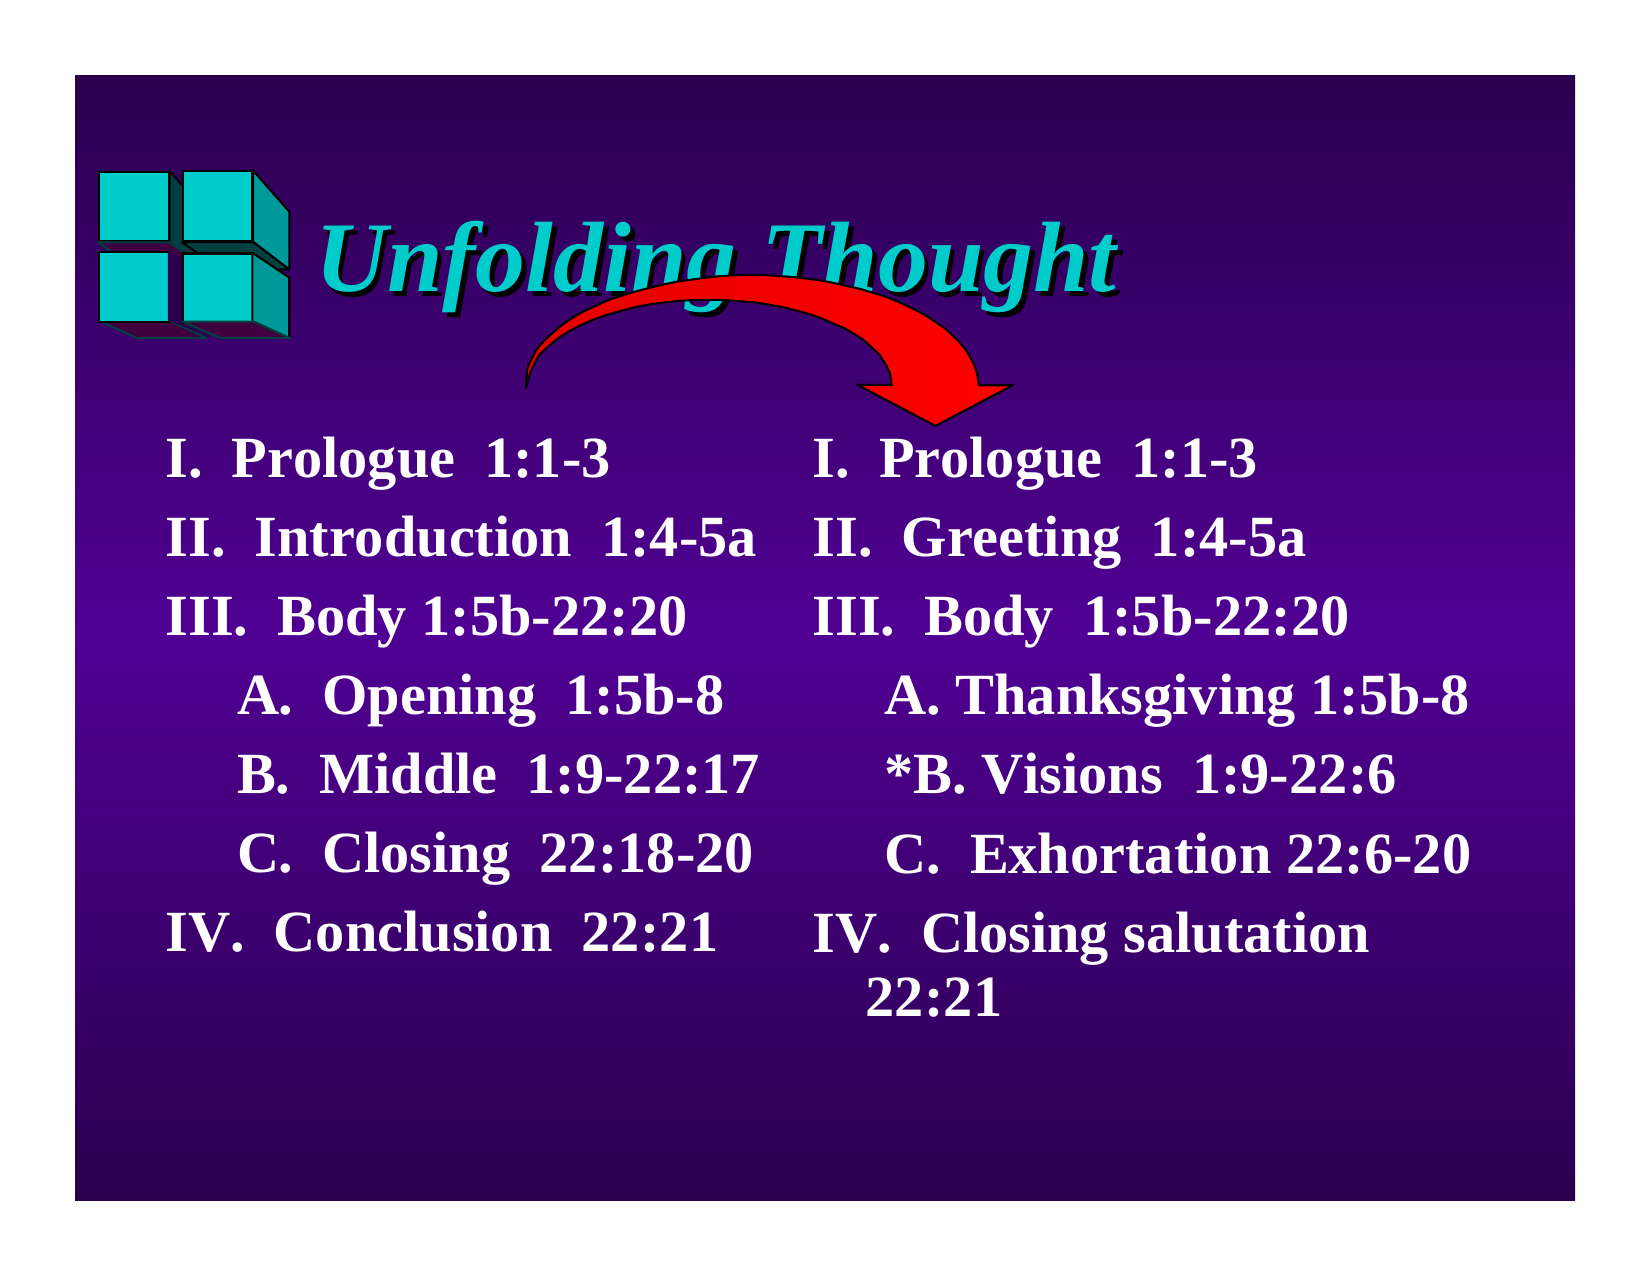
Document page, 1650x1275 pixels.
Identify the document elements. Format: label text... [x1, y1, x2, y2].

title Unfolding Thought [299, 153, 1463, 363]
title Unfolding Thought [536, 300, 884, 363]
list I. Prologue 1:1-3 II. Greeting 1:4-5a III. Body 1:5b-22:20 A. Thanksgiving 1:5b-8 *B. Visions 1:9-22:6 C. Exhortation 22:6-20 IV. Closing salutation 22:21 [798, 418, 1541, 1275]
list I. Prologue 1:1-3 II. Introduction 1:4-5a III. Body 1:5b-22:20 A. Opening 1:5b-8 B. Middle 1:9-22:17 C. Closing 22:18-20 IV. Conclusion 22:21 [151, 417, 855, 1063]
text_box [526, 274, 1013, 426]
